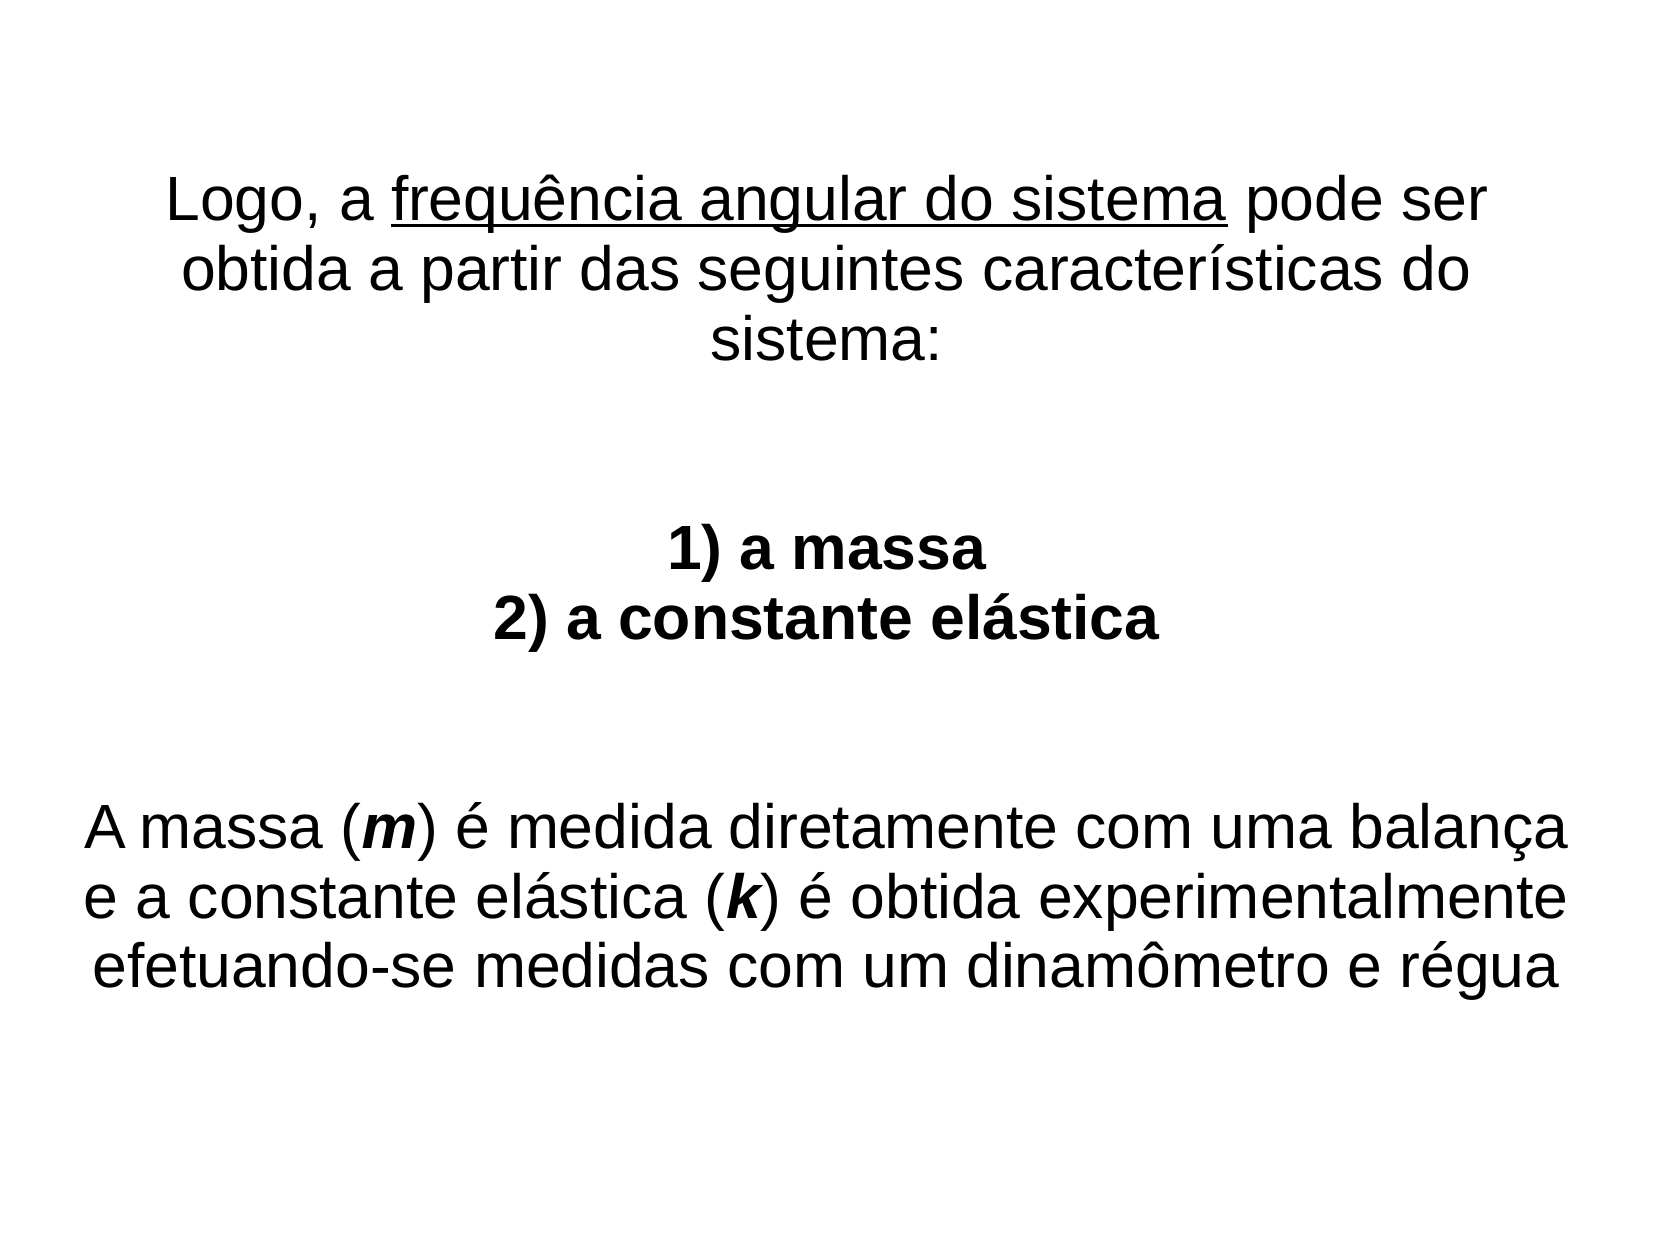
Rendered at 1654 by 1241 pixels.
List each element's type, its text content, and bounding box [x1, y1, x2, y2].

subtitle Logo, a frequência angular do sistema pode ser obtida a partir das seguintes características do sistema: a massa a constante elástica A massa (m) é medida diretamente com uma balança e a constante elástica (k) é obtida experimentalmente efetuando-se medidas com um dinamômetro e régua [82, 102, 1571, 1063]
